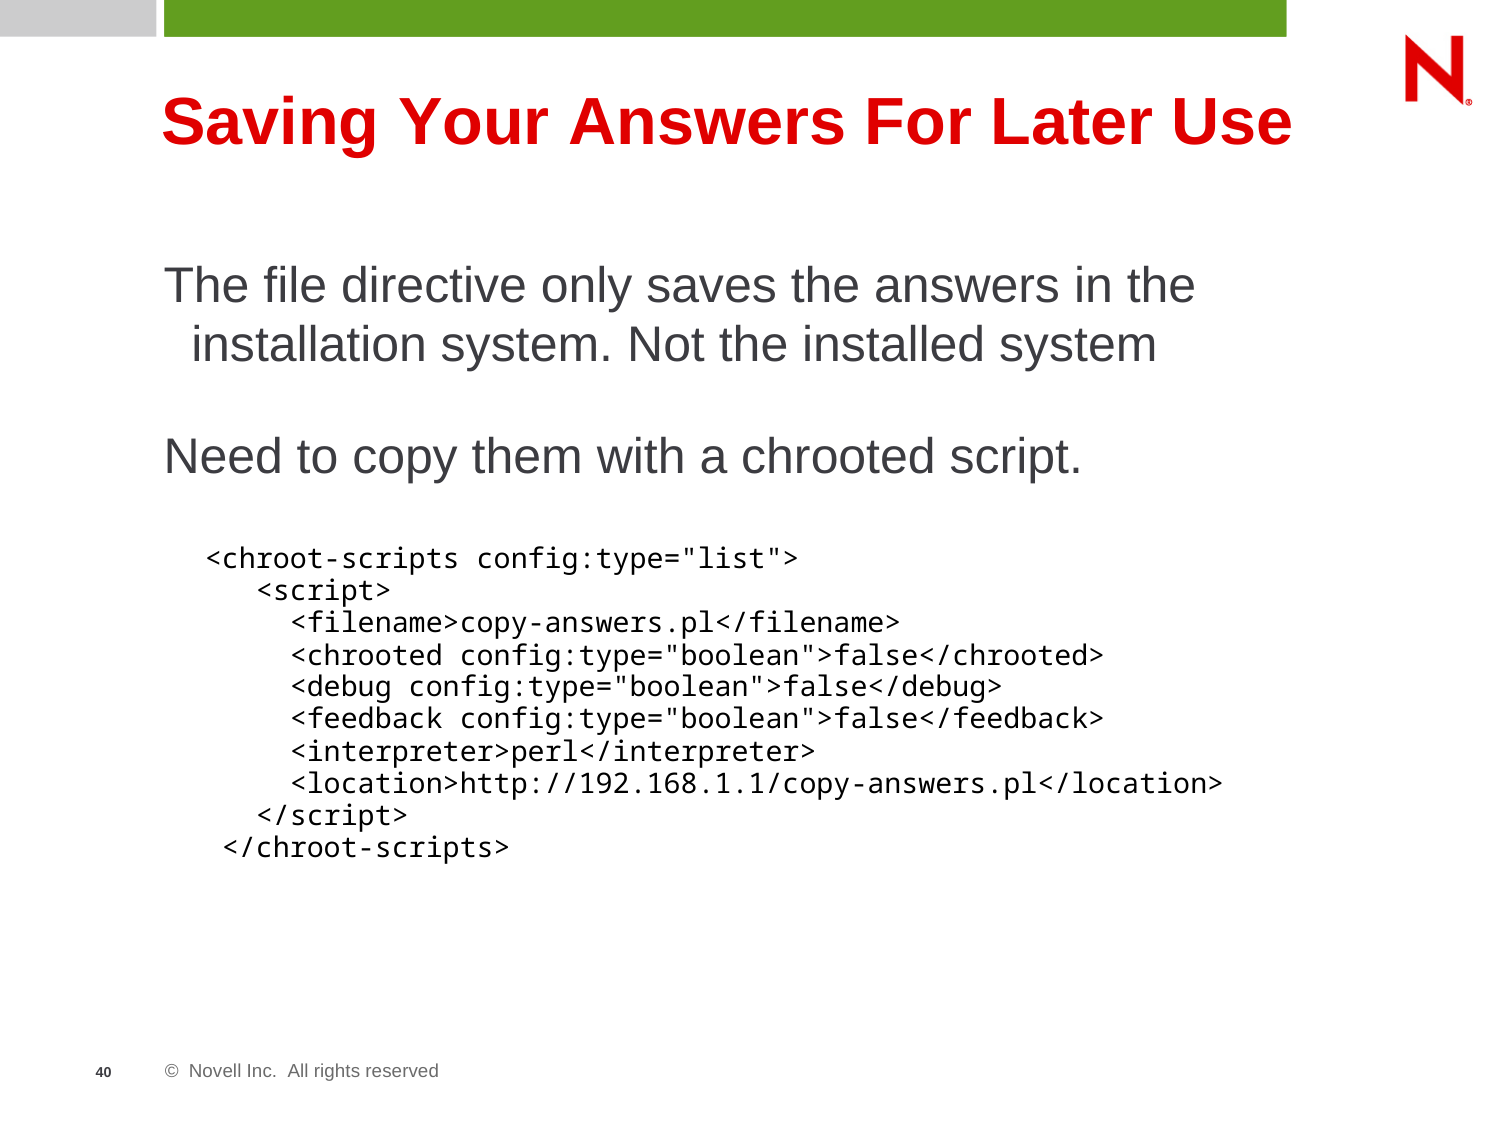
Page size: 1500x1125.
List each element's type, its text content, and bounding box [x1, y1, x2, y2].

list The file directive only saves the answers in the installation system. Not the installed system Need to copy them with a chrooted script. [163, 254, 1404, 986]
chart [153, 545, 1388, 1082]
picture [1403, 32, 1473, 107]
title Saving Your Answers For Later Use [161, 41, 1383, 205]
